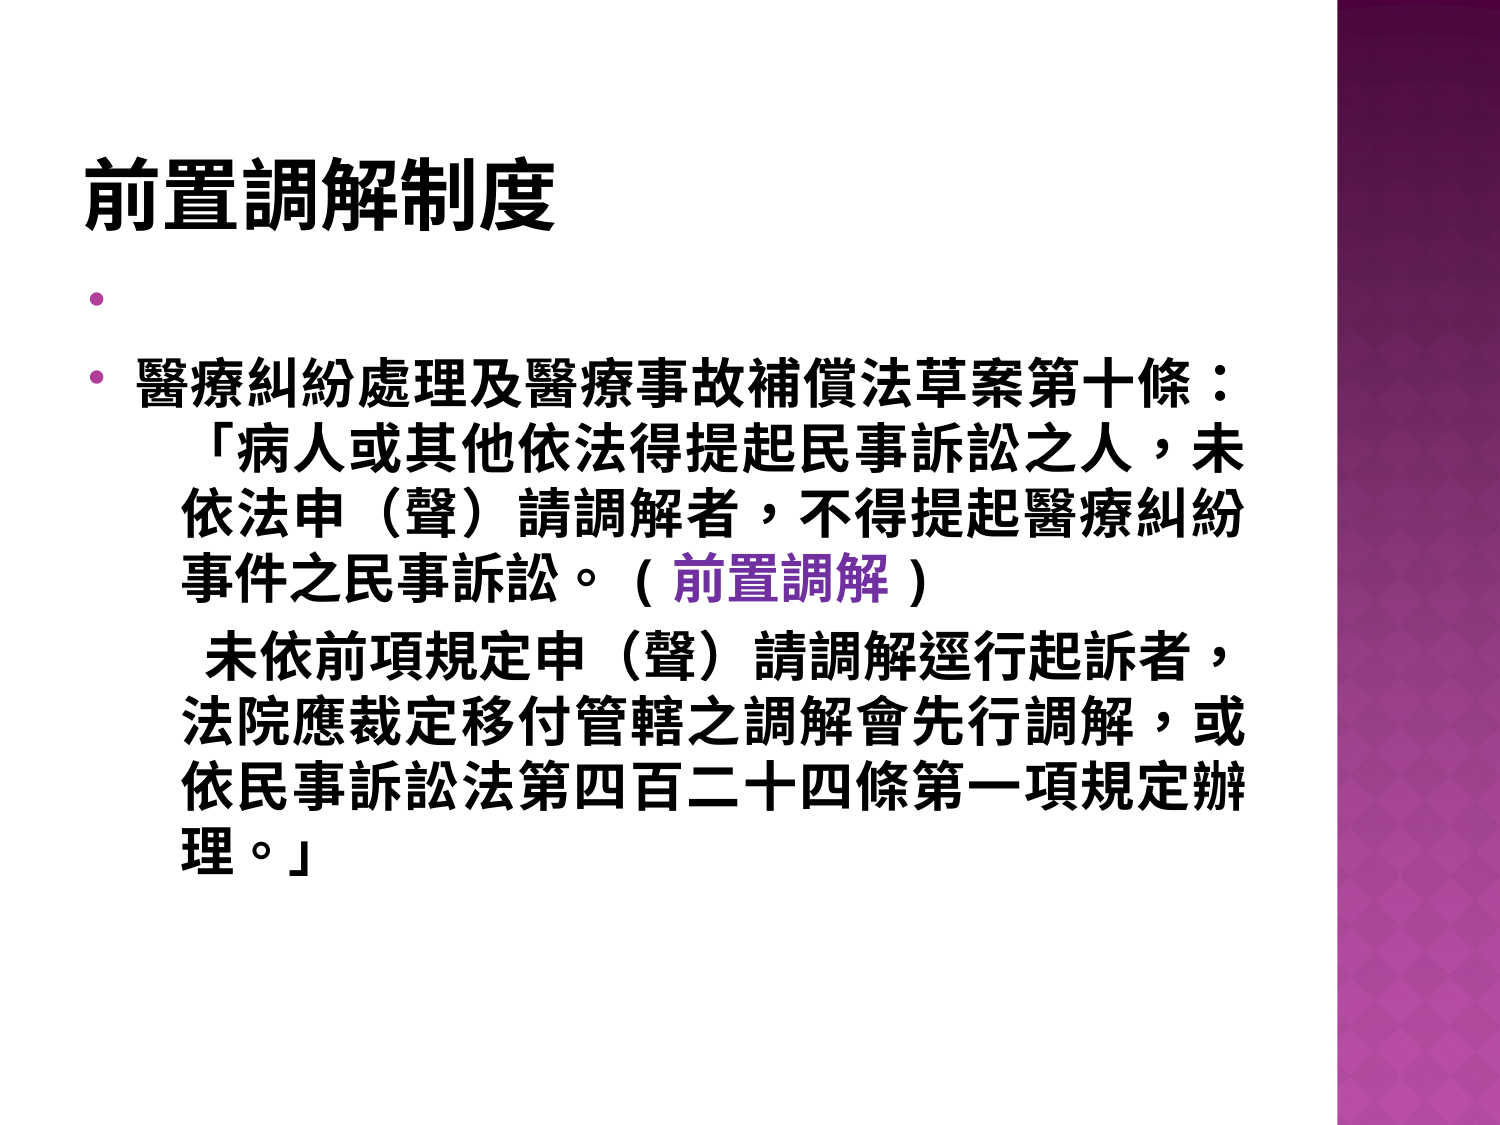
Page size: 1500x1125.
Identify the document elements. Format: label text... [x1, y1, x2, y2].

title 前置調解制度 [75, 52, 1263, 240]
list 醫療糾紛處理及醫療事故補償法草案第十條：「病人或其他依法得提起民事訴訟之人，未依法申（聲）請調解者，不得提起醫療糾紛事件之民事訴訟。(前置調解) 未依前項規定申（聲）請調解逕行起訴者，法院應裁定移付管轄之調解會先行調解，或依民事訴訟法第四百二十四條第一項規定辦理。」 [75, 264, 1263, 1060]
